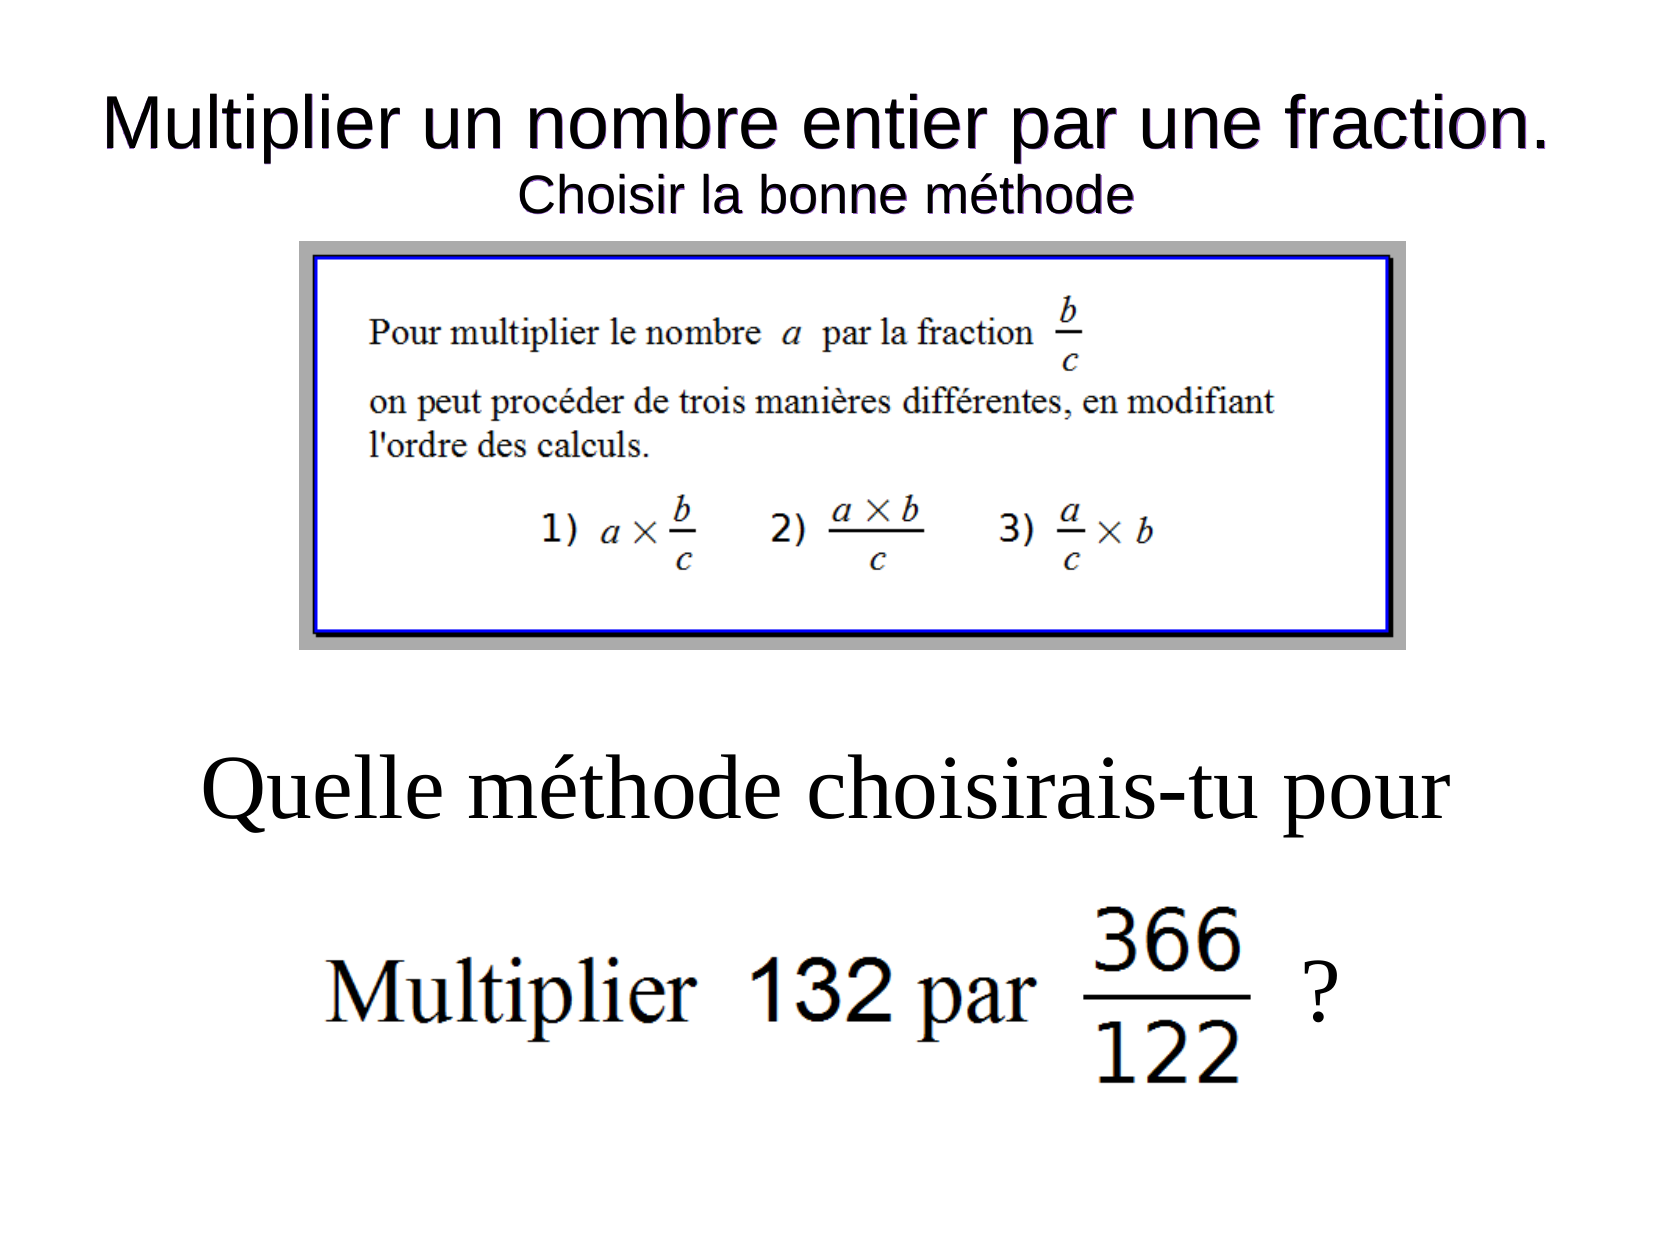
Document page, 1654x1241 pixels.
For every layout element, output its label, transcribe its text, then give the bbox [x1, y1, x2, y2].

title Multiplier un nombre entier par une fraction. Choisir la bonne méthode [82, 49, 1571, 181]
picture [317, 885, 1276, 1113]
subtitle Quelle méthode choisirais-tu pour ? [82, 181, 1571, 1218]
picture [299, 241, 1406, 650]
